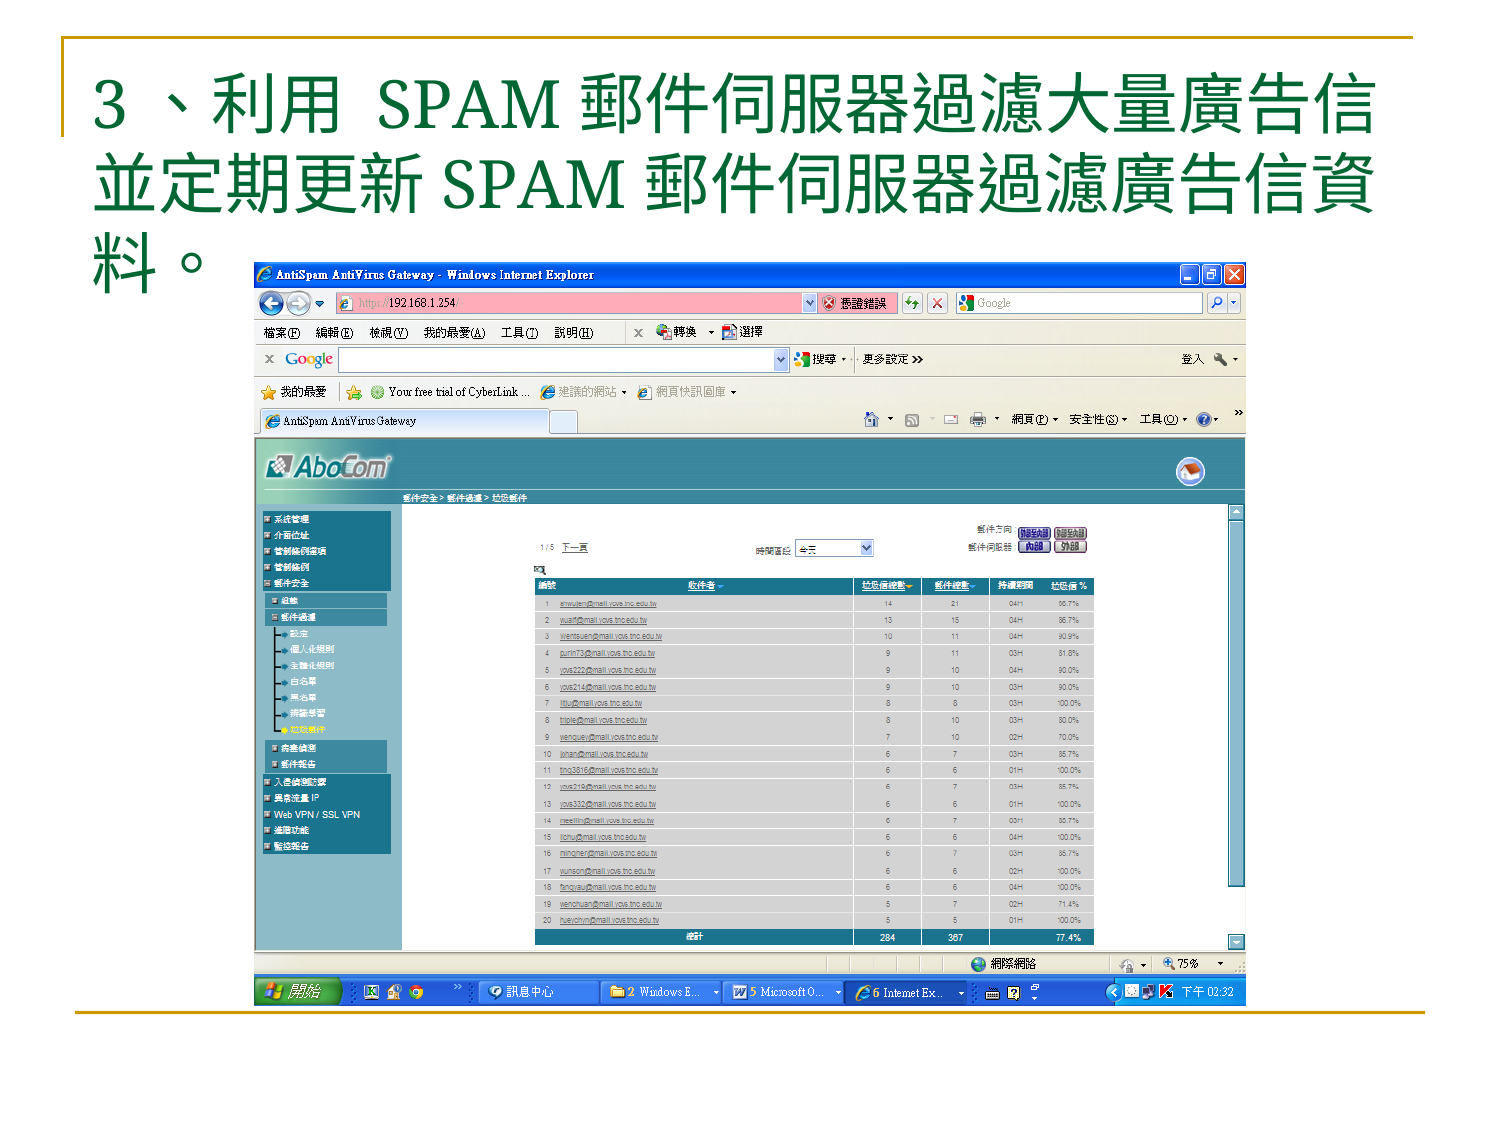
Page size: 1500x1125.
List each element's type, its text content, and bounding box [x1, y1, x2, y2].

title 3、利用 SPAM郵件伺服器過濾大量廣告信並定期更新SPAM郵件伺服器過濾廣告信資料。 [76, 54, 1427, 253]
picture [254, 262, 1246, 1006]
